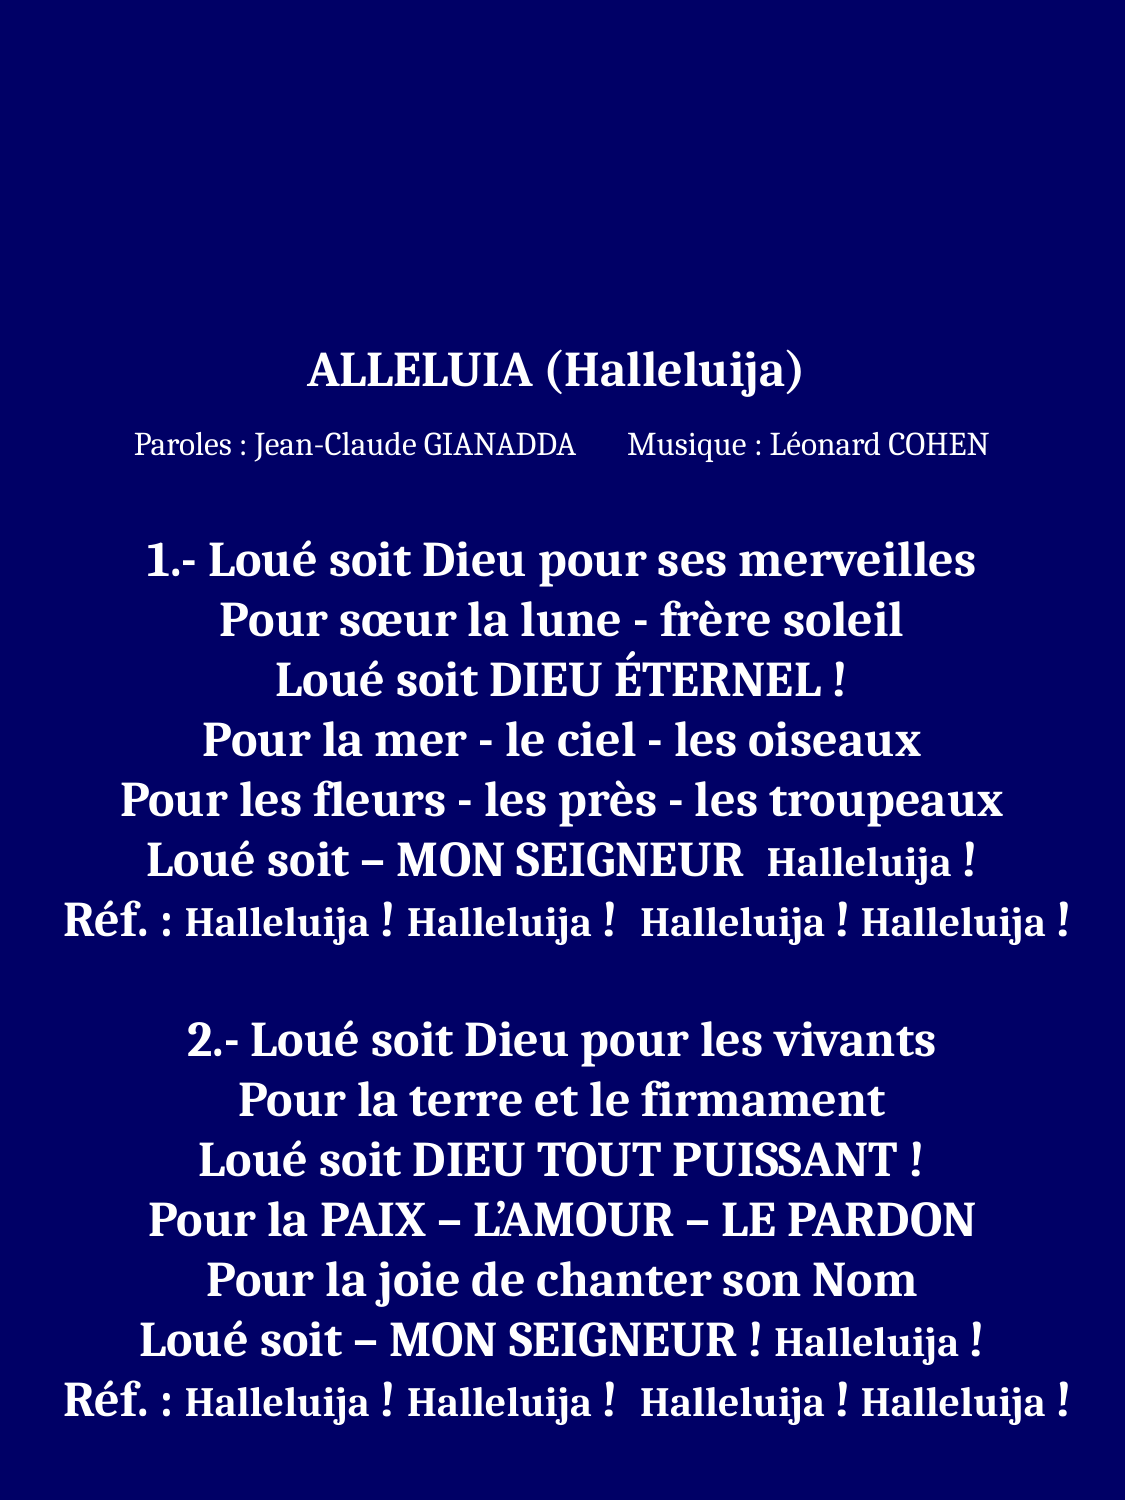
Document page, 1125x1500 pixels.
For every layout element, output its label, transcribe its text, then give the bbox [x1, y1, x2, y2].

text_box ALLELUIA (Halleluija) Paroles : Jean-Claude GIANADDA Musique : Léonard COHEN 1.- Loué soit Dieu pour ses merveilles Pour sœur la lune - frère soleil Loué soit DIEU ÉTERNEL ! Pour la mer - le ciel - les oiseaux Pour les fleurs - les près - les troupeaux Loué soit – MON SEIGNEUR Halleluija ! Réf. : Halleluija ! Halleluija ! Halleluija ! Halleluija ! 2.- Loué soit Dieu pour les vivants Pour la terre et le firmament Loué soit DIEU TOUT PUISSANT ! Pour la PAIX – L’AMOUR – LE PARDON Pour la joie de chanter son Nom Loué soit – MON SEIGNEUR ! Halleluija ! Réf. : Halleluija ! Halleluija ! Halleluija ! Halleluija ! [0, 329, 1125, 1495]
